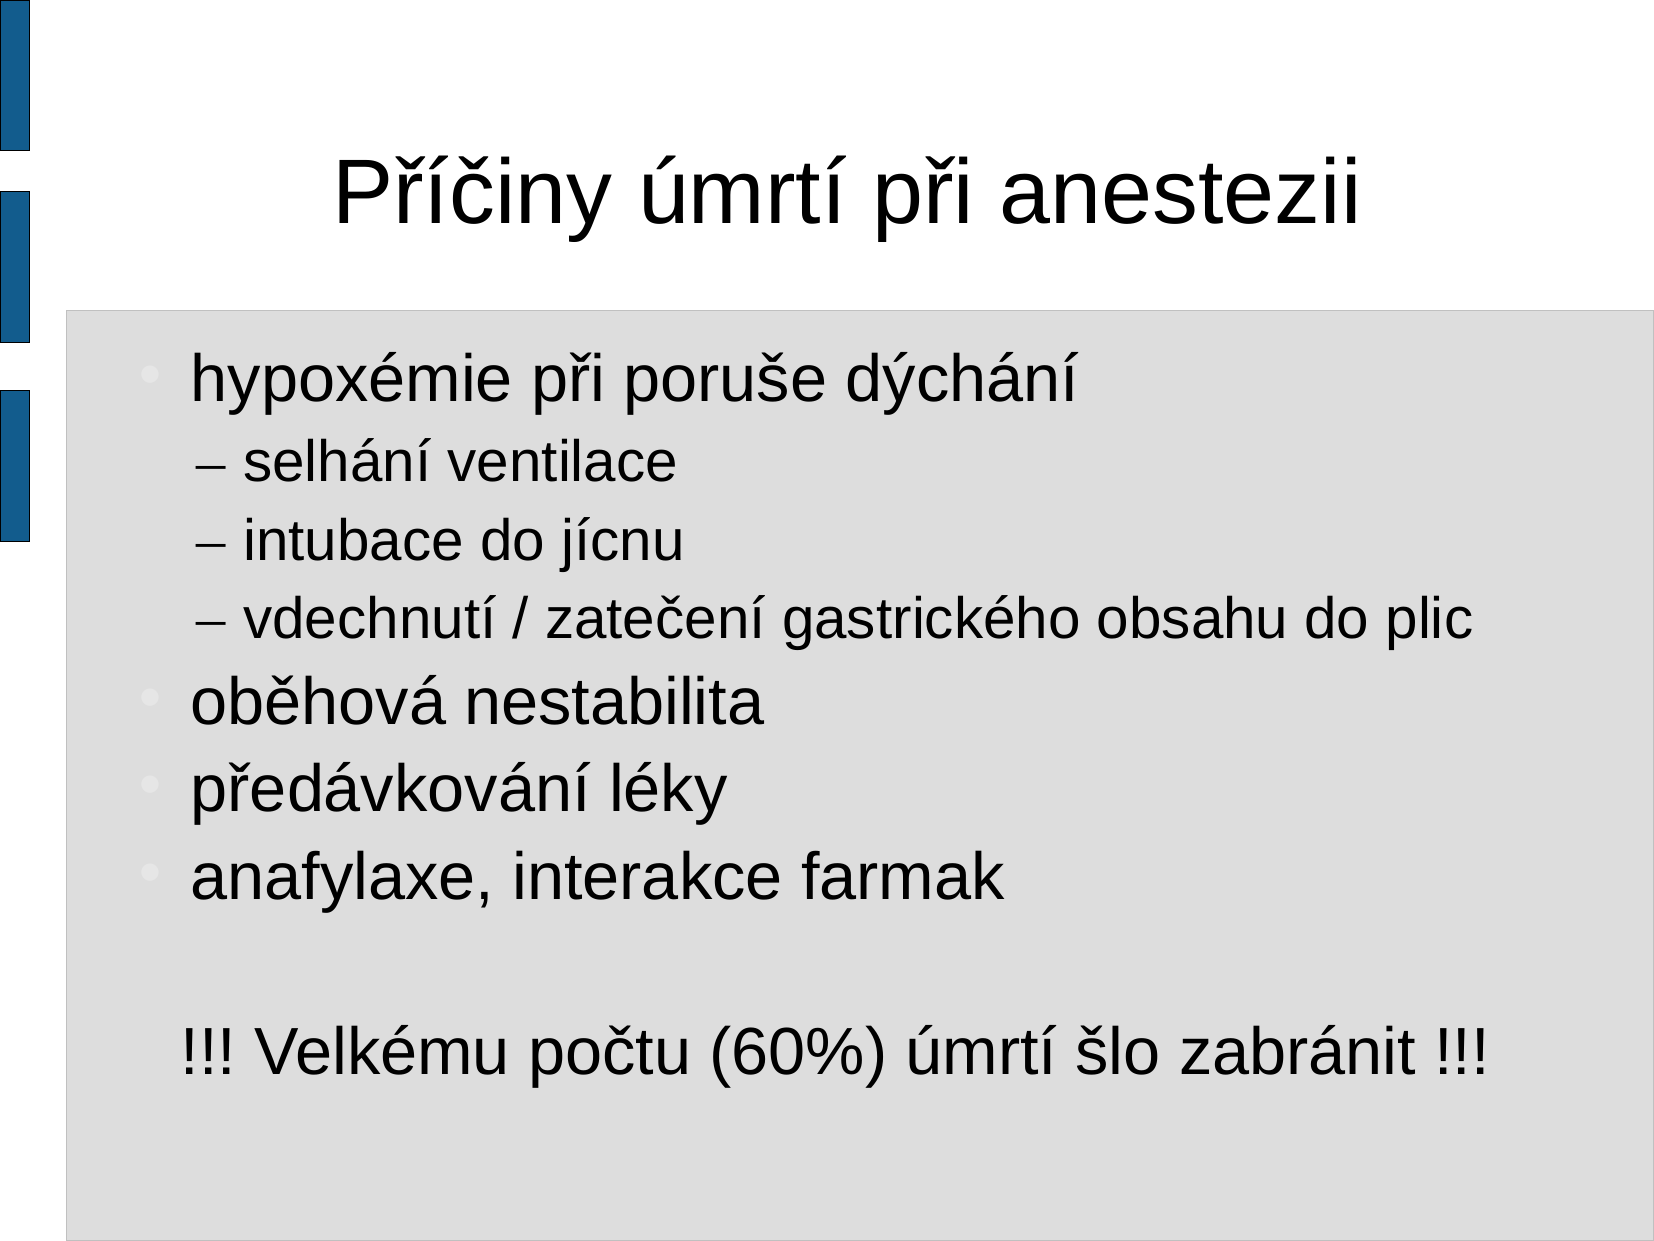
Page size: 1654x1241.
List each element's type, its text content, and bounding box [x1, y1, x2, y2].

list hypoxémie při poruše dýchání selhání ventilace intubace do jícnu vdechnutí / zatečení gastrického obsahu do plic oběhová nestabilita předávkování léky anafylaxe, interakce farmak !!! Velkému počtu (60%) úmrtí šlo zabránit !!! [121, 344, 1534, 1127]
title Příčiny úmrtí při anestezii [121, 91, 1534, 299]
